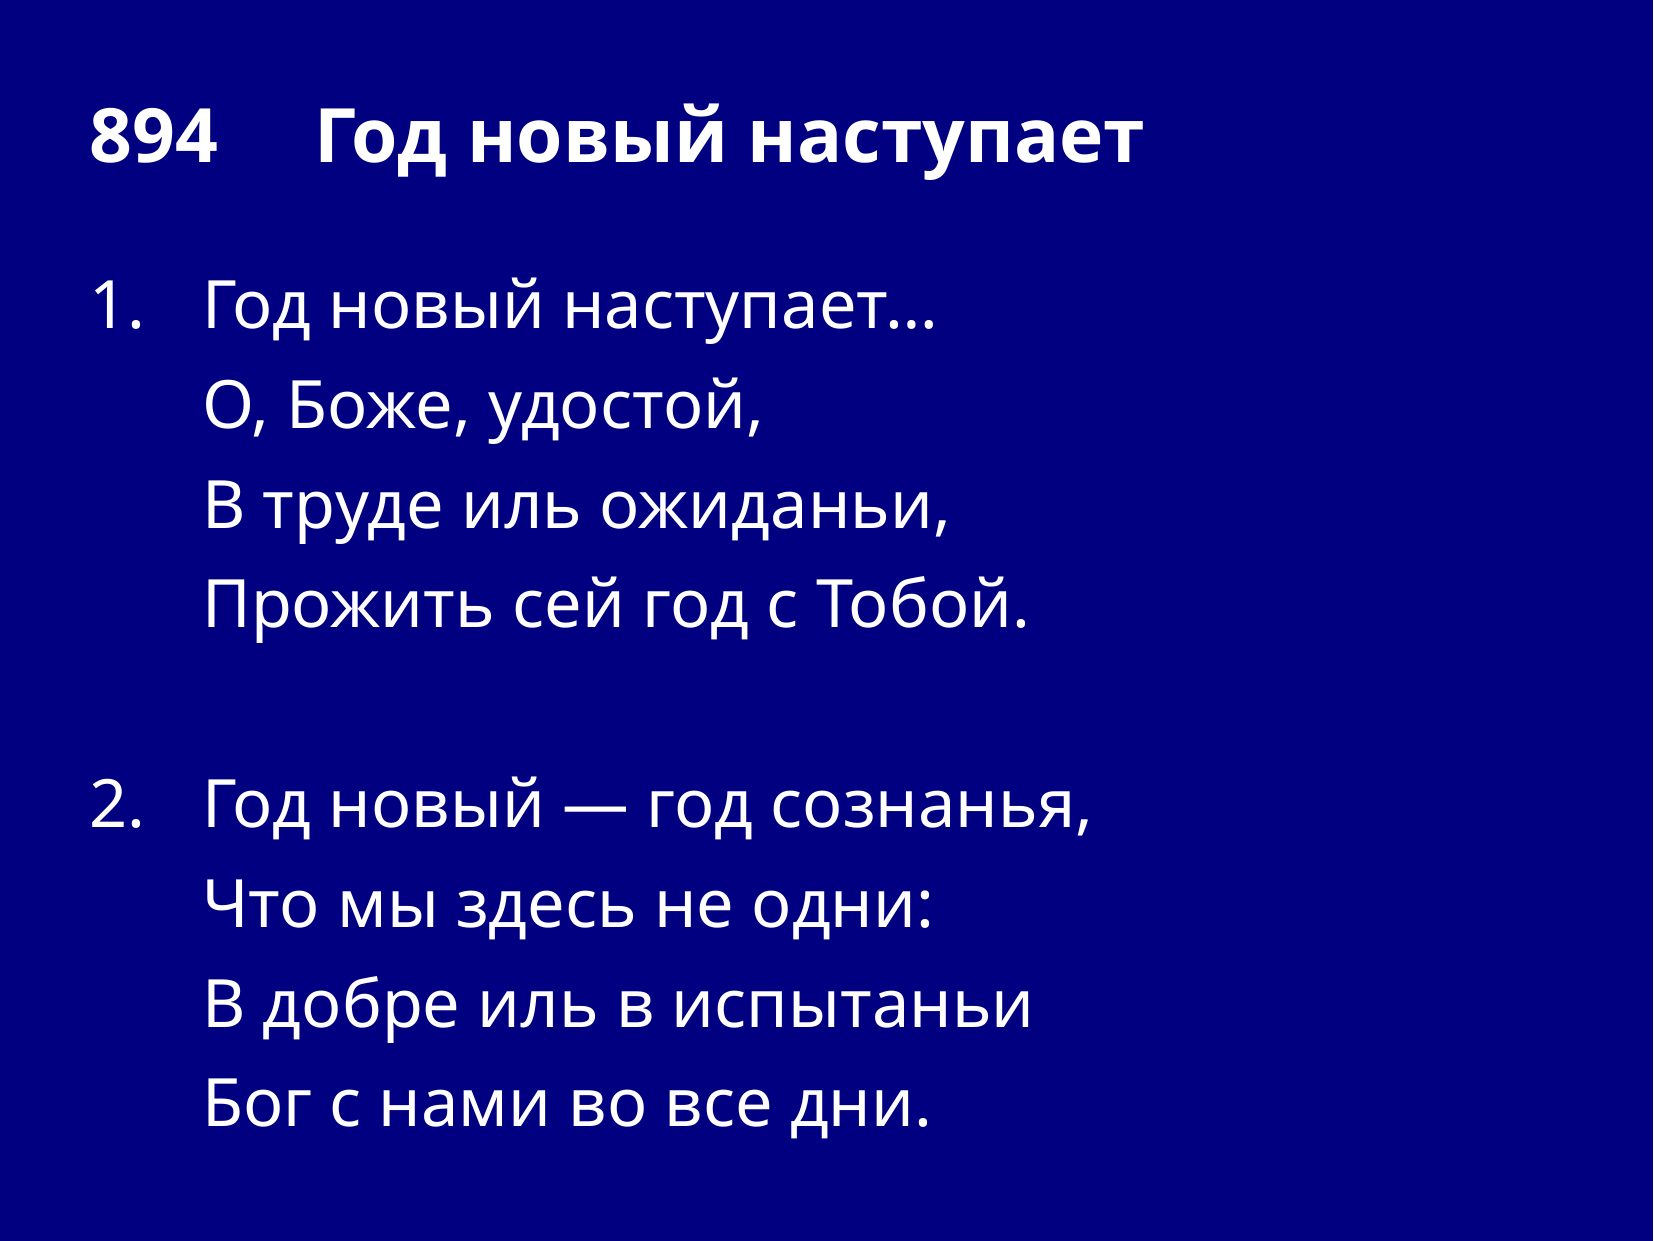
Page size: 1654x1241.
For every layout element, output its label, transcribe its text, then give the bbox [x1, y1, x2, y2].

text_box 894 Год новый наступает [75, 75, 1576, 188]
text_box 1. Год новый наступает… О, Боже, удостой, В труде иль ожиданьи, Прожить сей год с Тобой. 2. Год новый — год сознанья, Что мы здесь не одни: В добре иль в испытаньи Бог с нами во все дни. [75, 188, 1576, 1163]
